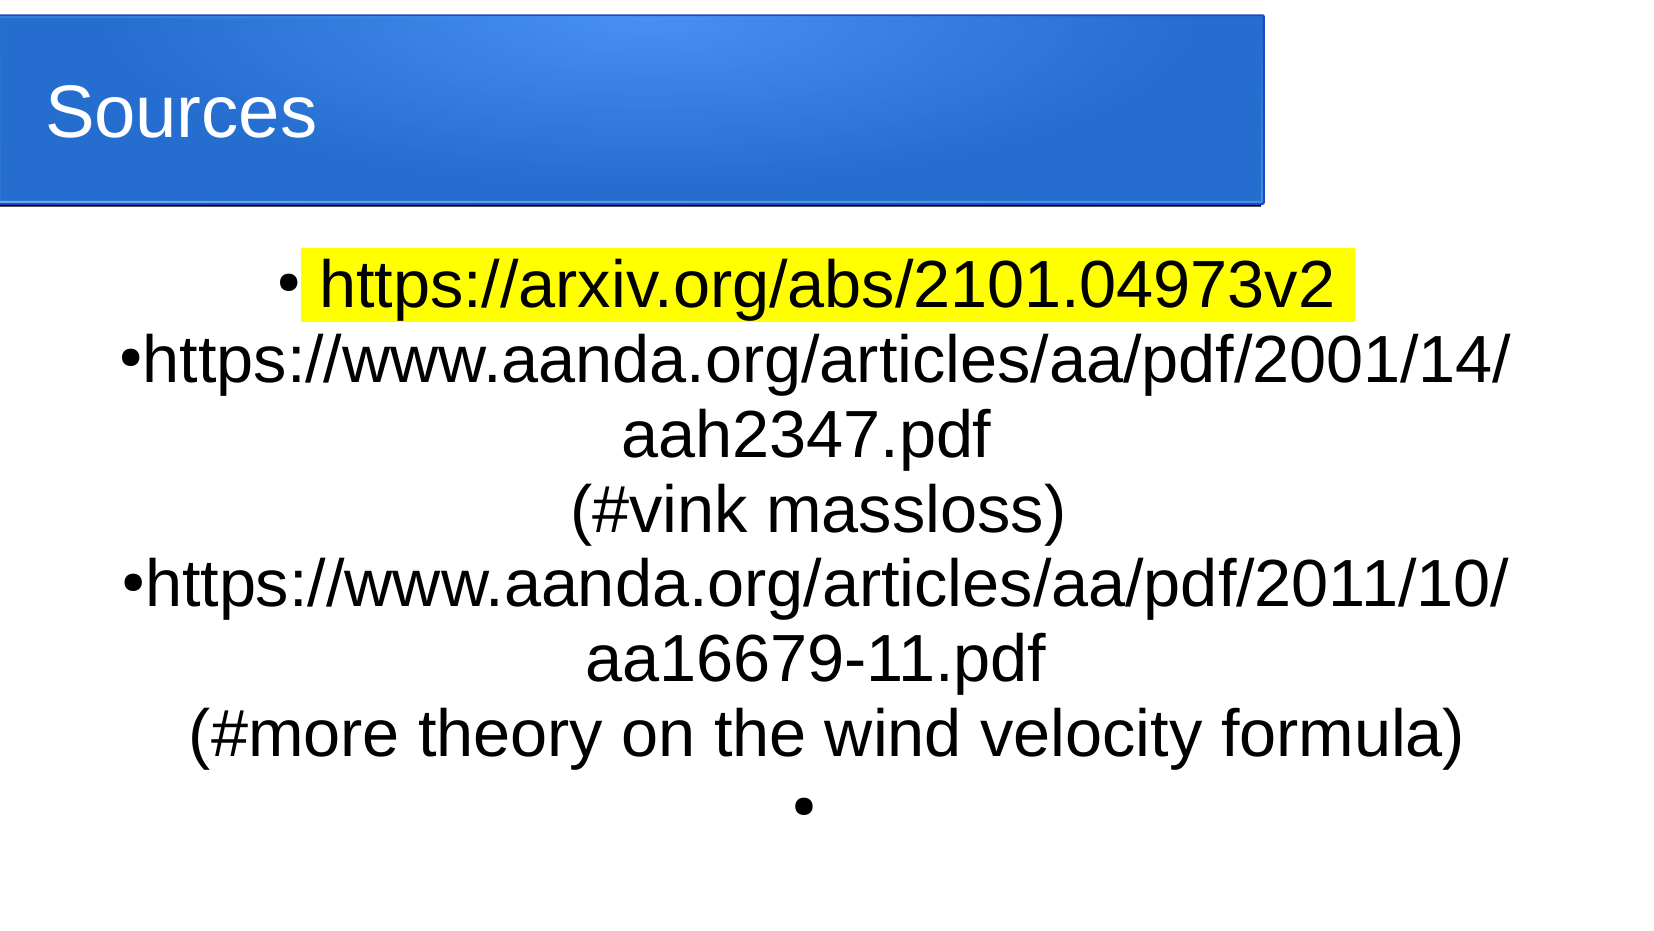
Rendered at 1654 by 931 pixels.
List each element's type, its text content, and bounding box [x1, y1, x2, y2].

title Sources [45, 29, 1261, 196]
subtitle https://arxiv.org/abs/2101.04973v2 https://www.aanda.org/articles/aa/pdf/2001/14/aah2347.pdf (#vink massloss) https://www.aanda.org/articles/aa/pdf/2011/10/aa16679-11.pdf (#more theory on the wind velocity formula) [71, 210, 1561, 883]
